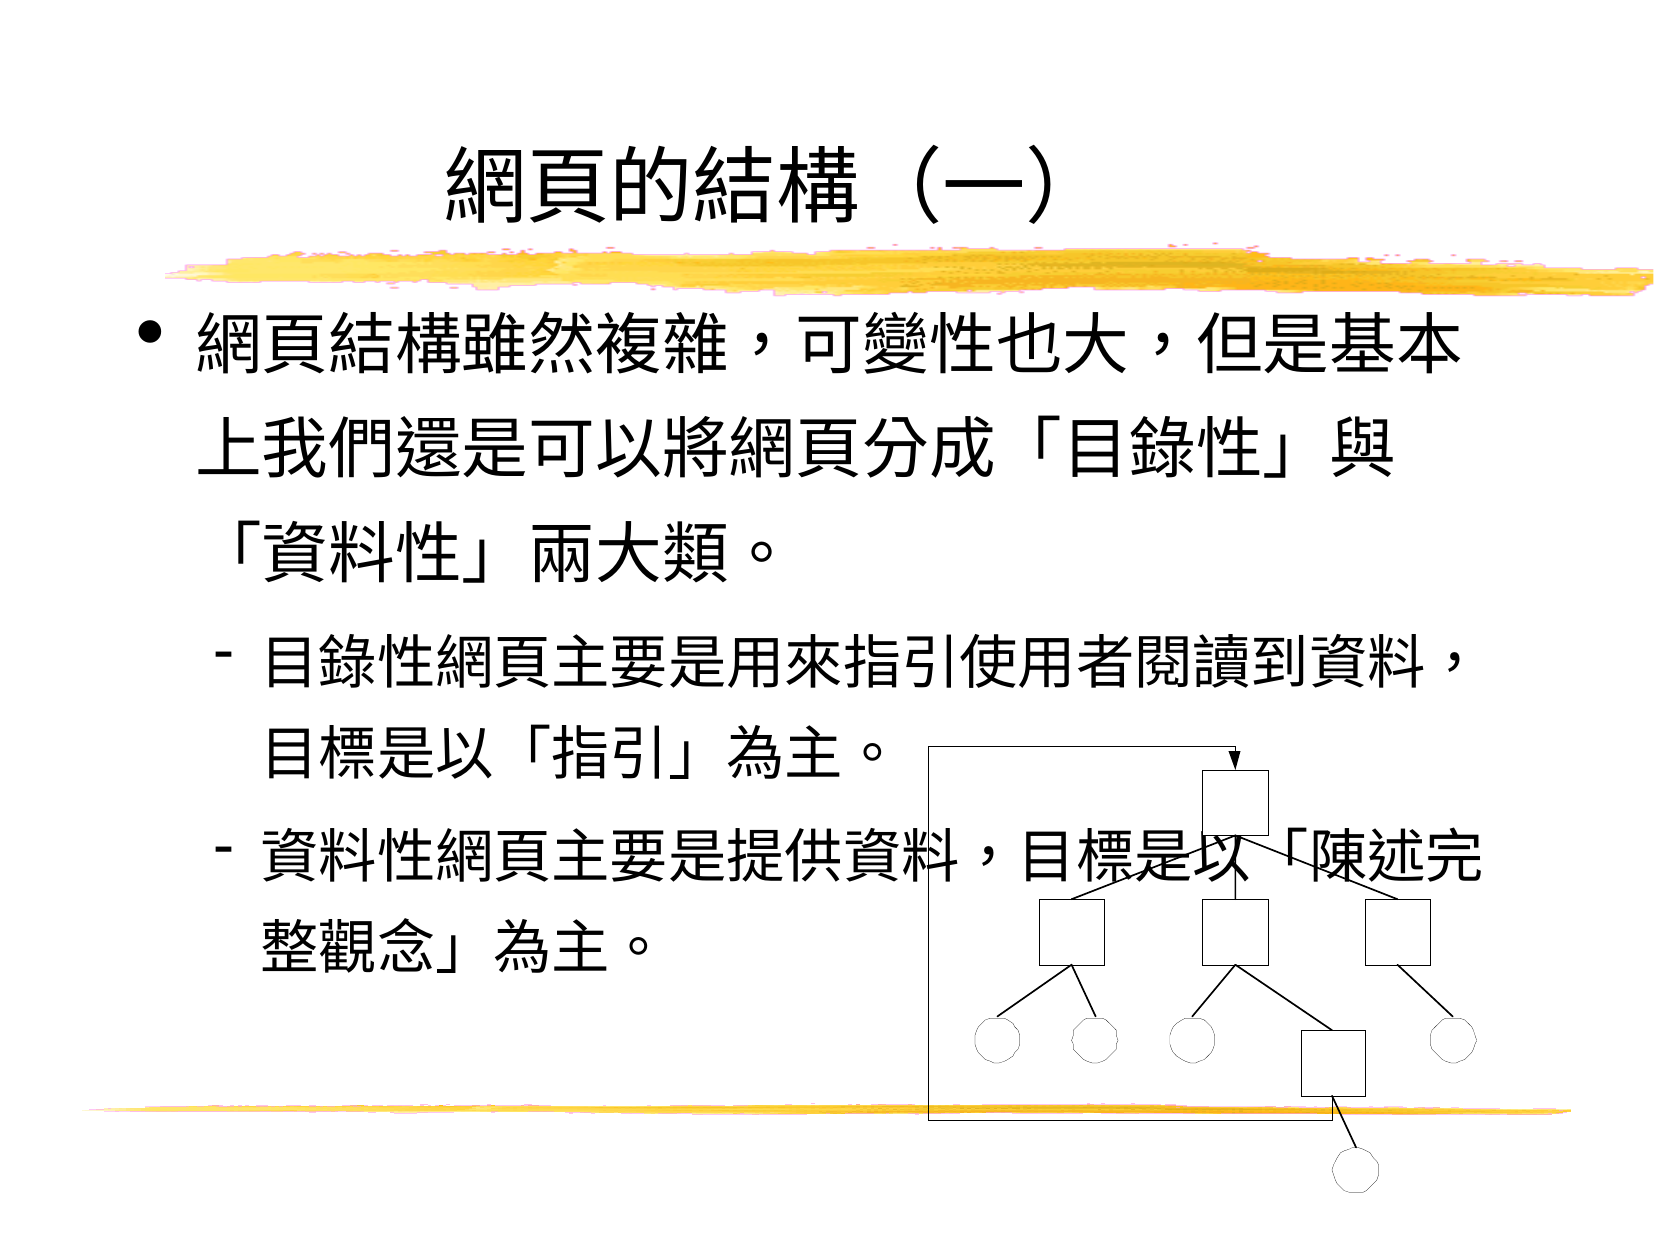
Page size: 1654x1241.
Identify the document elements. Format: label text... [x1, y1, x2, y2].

title 網頁的結構（一） [73, 41, 1479, 249]
list 網頁結構雖然複雜，可變性也大，但是基本上我們還是可以將網頁分成「目錄性」與「資料性」兩大類。 目錄性網頁主要是用來指引使用者閱讀到資料，目標是以「指引」為主。 資料性網頁主要是提供資料，目標是以「陳述完整觀念」為主。 [124, 275, 1530, 849]
picture [165, 237, 1654, 308]
picture [1477, 1102, 1571, 1117]
picture [82, 1102, 895, 1117]
chart [895, 744, 1477, 1194]
